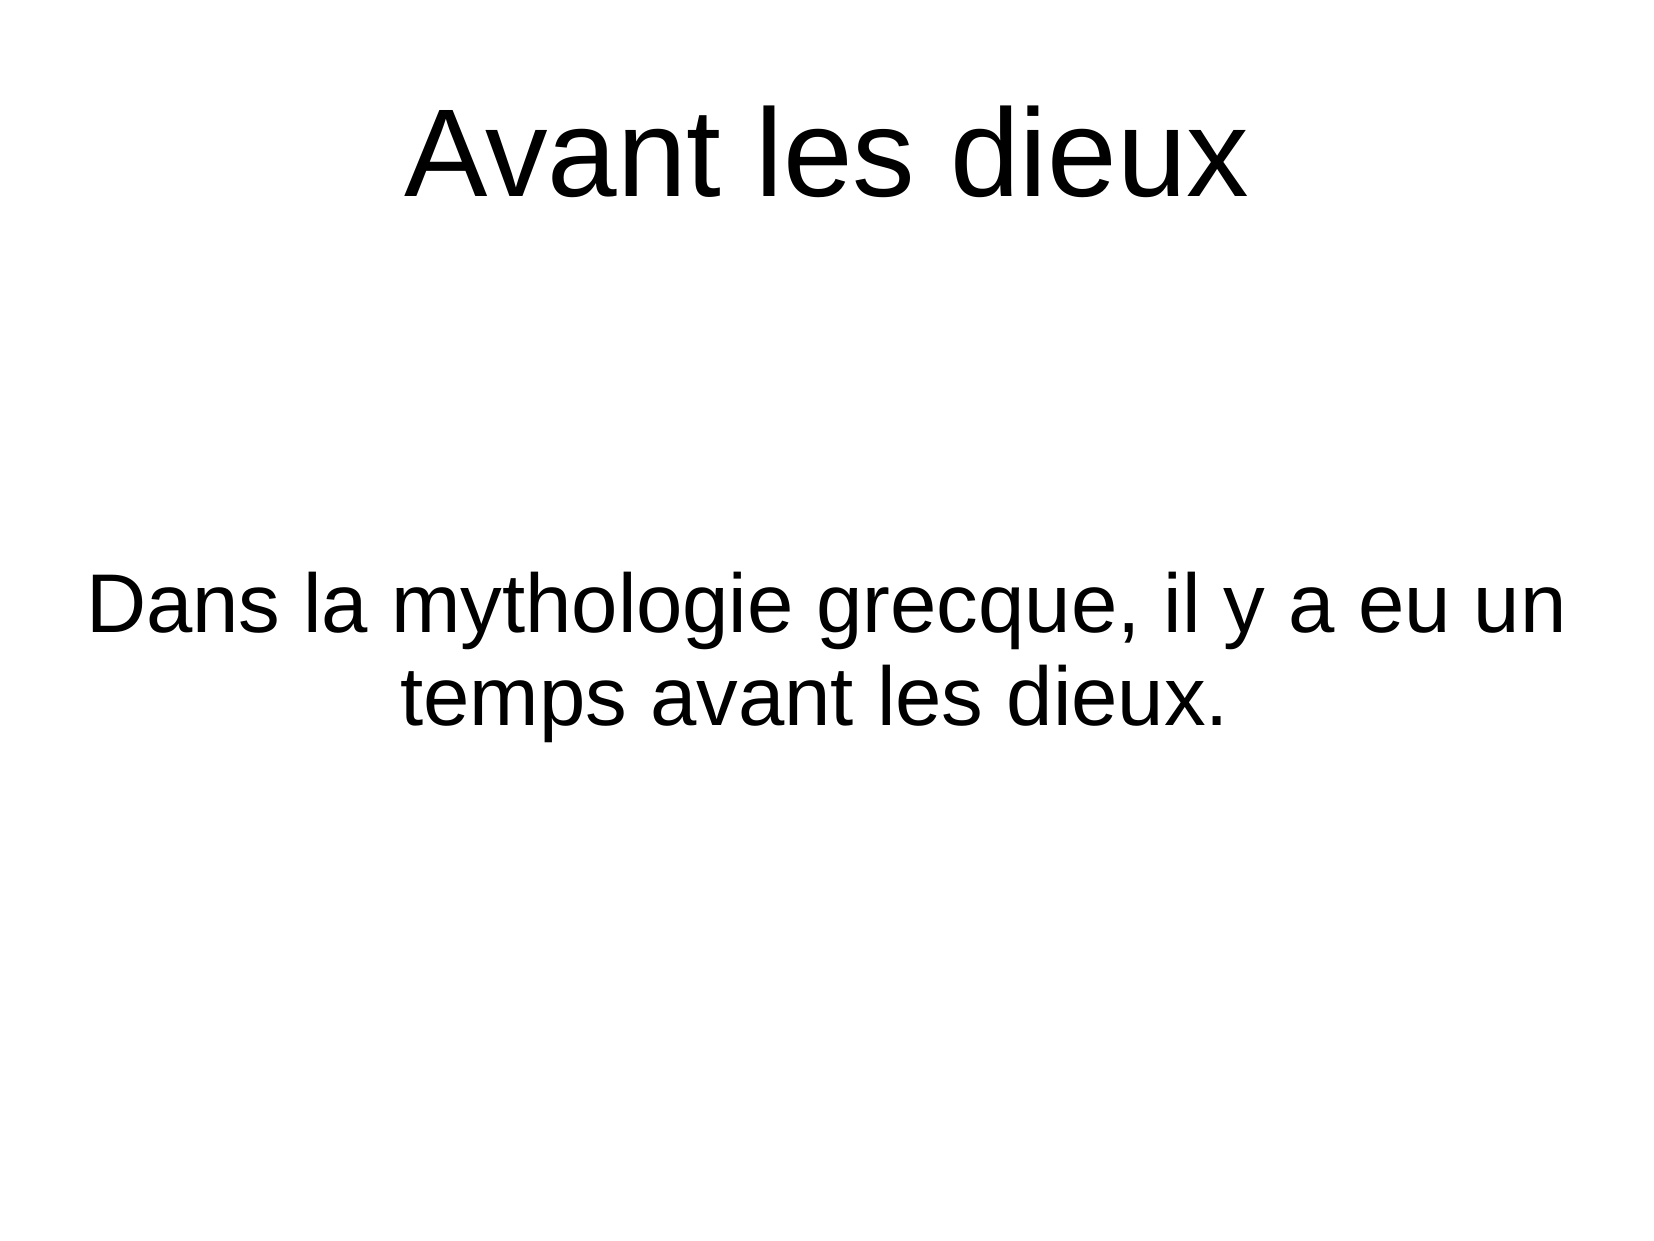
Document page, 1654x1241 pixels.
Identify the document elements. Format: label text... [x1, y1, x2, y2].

title Avant les dieux [82, 49, 1571, 257]
subtitle Dans la mythologie grecque, il y a eu un temps avant les dieux. [82, 290, 1571, 1010]
